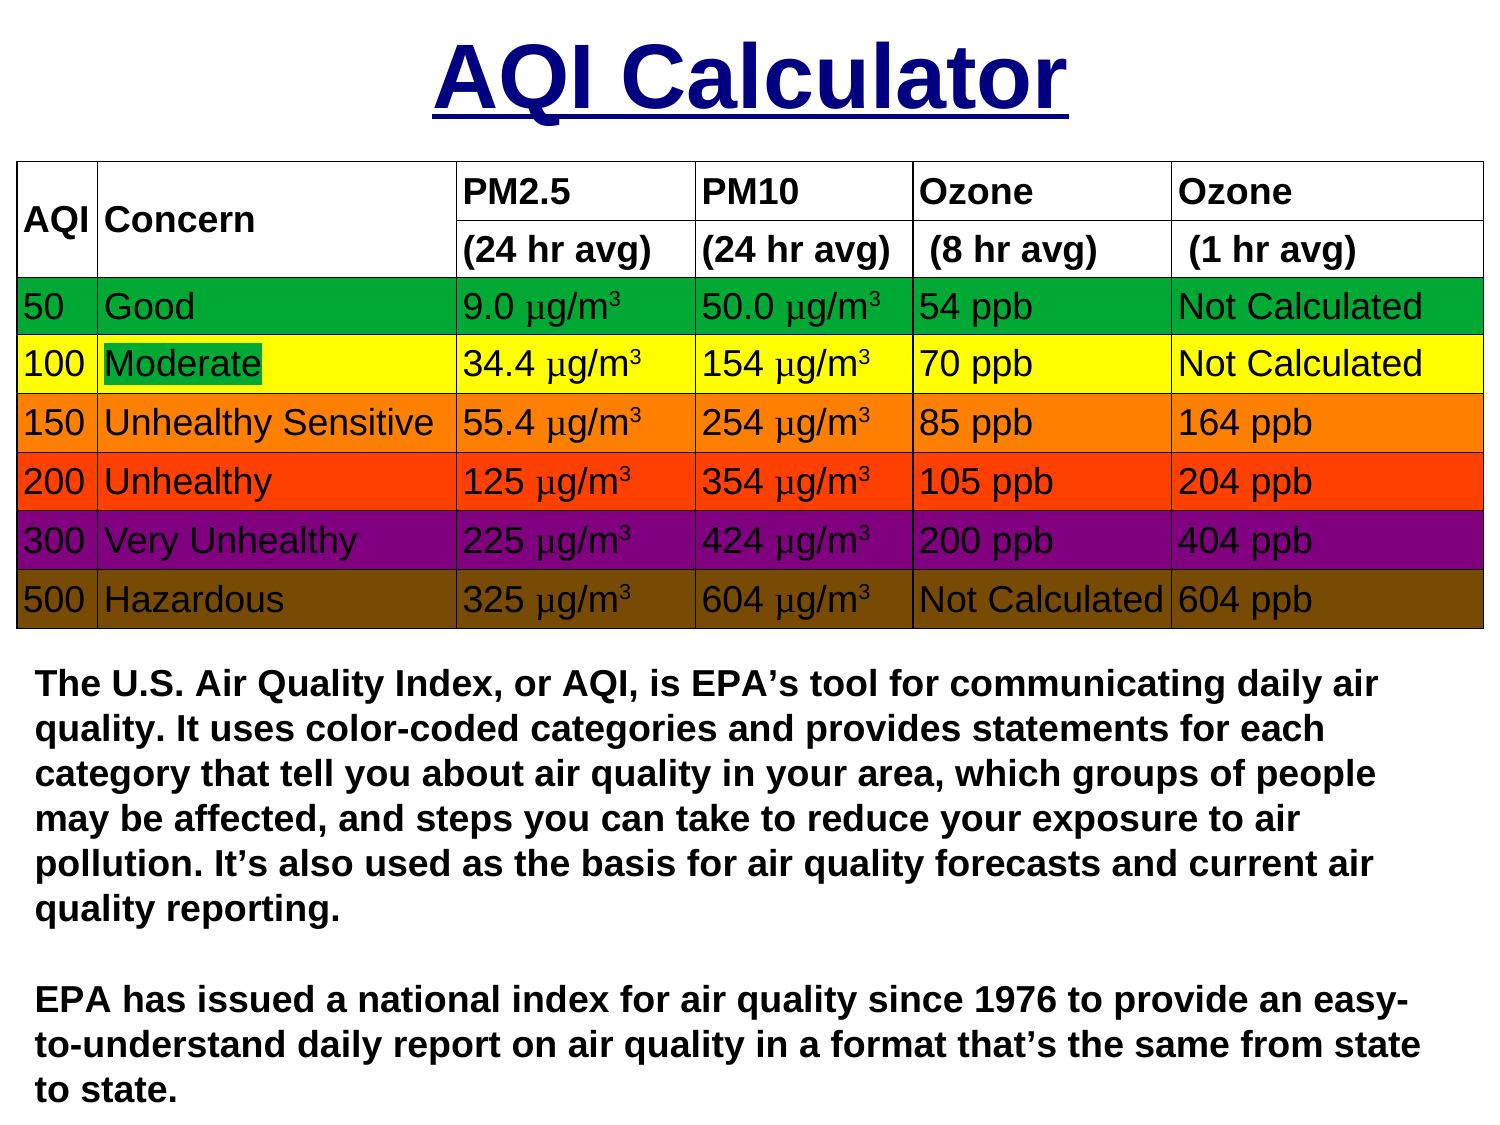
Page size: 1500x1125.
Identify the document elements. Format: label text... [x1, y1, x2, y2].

table_cell 254 µg/m3 [696, 394, 912, 452]
table_cell 50 [18, 278, 97, 334]
table_cell 70 ppb [914, 335, 1171, 393]
table_cell 404 ppb [1172, 511, 1483, 569]
table_cell (1 hr avg) [1172, 221, 1483, 277]
table_cell Unhealthy [98, 453, 456, 510]
table_cell 34.4 µg/m3 [457, 335, 695, 393]
table_cell Very Unhealthy [98, 511, 456, 569]
table_cell 85 ppb [914, 394, 1171, 452]
table_header PM2.5 [457, 162, 695, 220]
table_cell Hazardous [98, 570, 456, 628]
table_cell Not Calculated [914, 570, 1171, 628]
table_cell 204 ppb [1172, 453, 1483, 510]
table_cell 125 µg/m3 [457, 453, 695, 510]
table_cell 9.0 µg/m3 [457, 278, 695, 334]
table_cell Not Calculated [1172, 335, 1483, 393]
table_cell 325 µg/m3 [457, 570, 695, 628]
table_cell (8 hr avg) [914, 221, 1171, 277]
table_header AQI [18, 162, 97, 277]
table_cell (24 hr avg) [457, 221, 695, 277]
table_cell 200 [18, 453, 97, 510]
table_cell Not Calculated [1172, 278, 1483, 334]
table_cell 100 [18, 335, 97, 393]
table_cell 164 ppb [1172, 394, 1483, 452]
table_cell (24 hr avg) [696, 221, 912, 277]
table_cell 50.0 µg/m3 [696, 278, 912, 334]
table_cell Unhealthy Sensitive [98, 394, 456, 452]
table_cell 105 ppb [914, 453, 1171, 510]
table_header Concern [98, 162, 456, 277]
table_cell 150 [18, 394, 97, 452]
text_box The U.S. Air Quality Index, or AQI, is EPA’s tool for communicating daily air quality. It uses color-coded categories and provides statements for each category that tell you about air quality in your area, which groups of people may be affected, and steps you can take to reduce your exposure to air pollution. It’s also used as the basis for air quality forecasts and current air quality reporting. EPA has issued a national index for air quality since 1976 to provide an easy-to-understand daily report on air quality in a format that’s the same from state to state. [19, 651, 1463, 1117]
table_cell 154 µg/m3 [696, 335, 912, 393]
table_cell 300 [18, 511, 97, 569]
table_cell Moderate [98, 335, 456, 393]
table_cell 354 µg/m3 [696, 453, 912, 510]
table_cell 225 µg/m3 [457, 511, 695, 569]
table_cell 604 µg/m3 [696, 570, 912, 628]
table_cell 500 [18, 570, 97, 628]
text_box AQI Calculator [417, 9, 1085, 135]
table_cell 604 ppb [1172, 570, 1483, 628]
table_cell 200 ppb [914, 511, 1171, 569]
table_header Ozone [914, 162, 1171, 220]
table_header Ozone [1172, 162, 1483, 220]
table_cell Good [98, 278, 456, 334]
table_cell 55.4 µg/m3 [457, 394, 695, 452]
table_cell 54 ppb [914, 278, 1171, 334]
table_header PM10 [696, 162, 912, 220]
table_cell 424 µg/m3 [696, 511, 912, 569]
